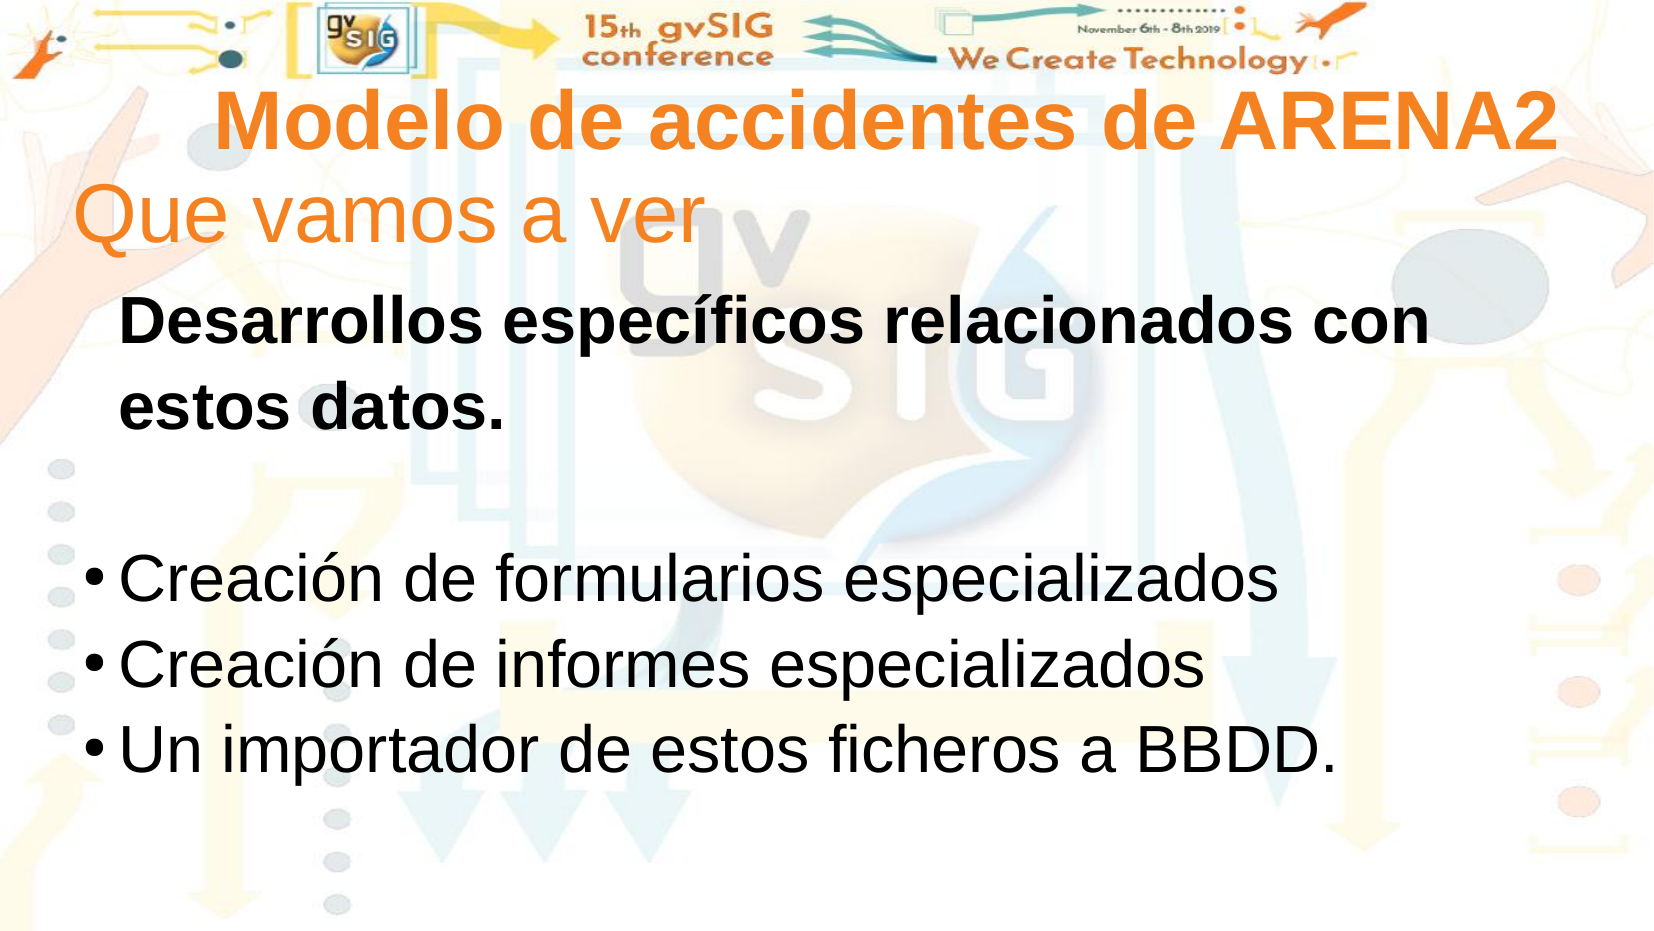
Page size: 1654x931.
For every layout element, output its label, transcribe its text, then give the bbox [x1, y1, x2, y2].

title Modelo de accidentes de ARENA2 [72, 73, 1561, 166]
subtitle Desarrollos específicos relacionados con estos datos. Creación de formularios especializados Creación de informes especializados Un importador de estos ficheros a BBDD. [82, 271, 1571, 898]
picture [0, 0, 1654, 931]
title Que vamos a ver [72, 166, 1561, 261]
